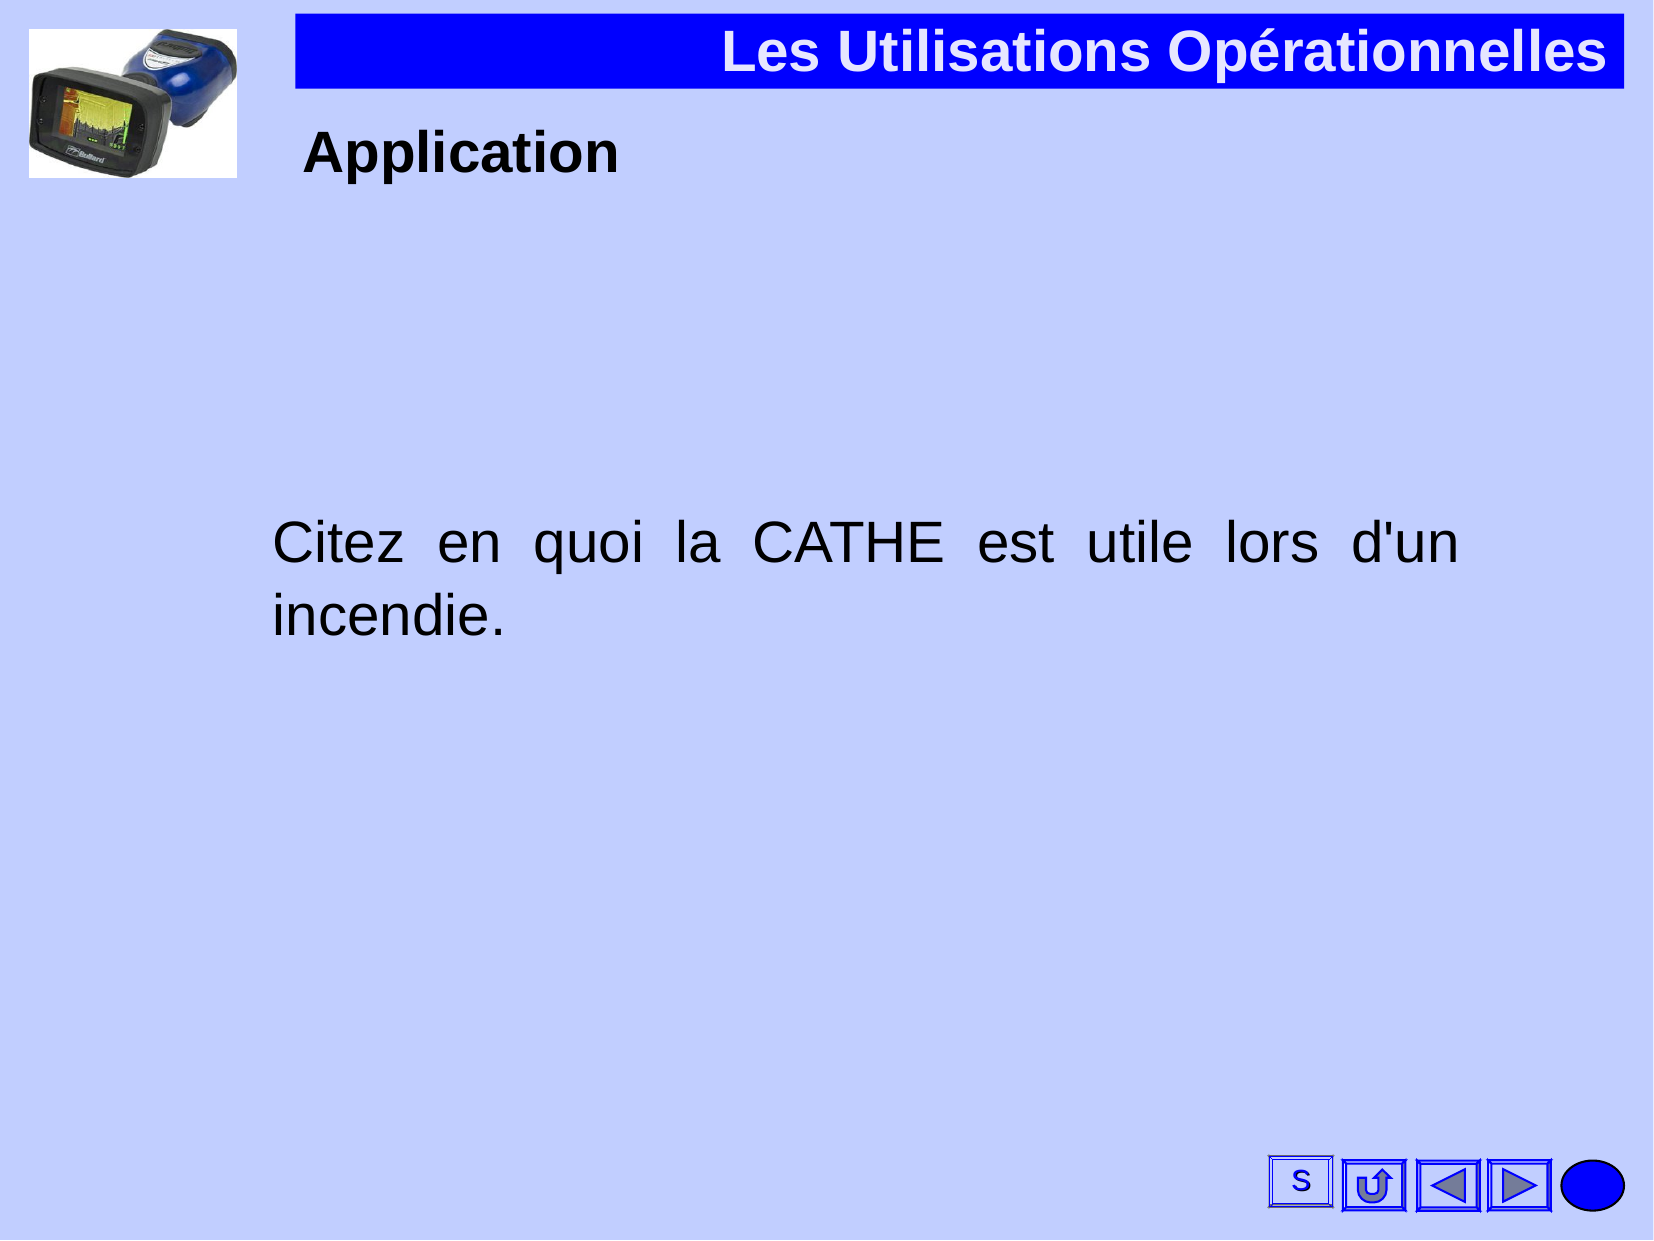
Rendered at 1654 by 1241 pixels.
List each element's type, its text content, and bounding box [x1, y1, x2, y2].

text_box Application [287, 112, 636, 193]
picture [29, 29, 237, 178]
text_box [1561, 1160, 1625, 1211]
text_box Les Utilisations Opérationnelles [295, 13, 1625, 89]
list Citez en quoi la CATHE est utile lors d'un incendie. [201, 501, 1477, 722]
